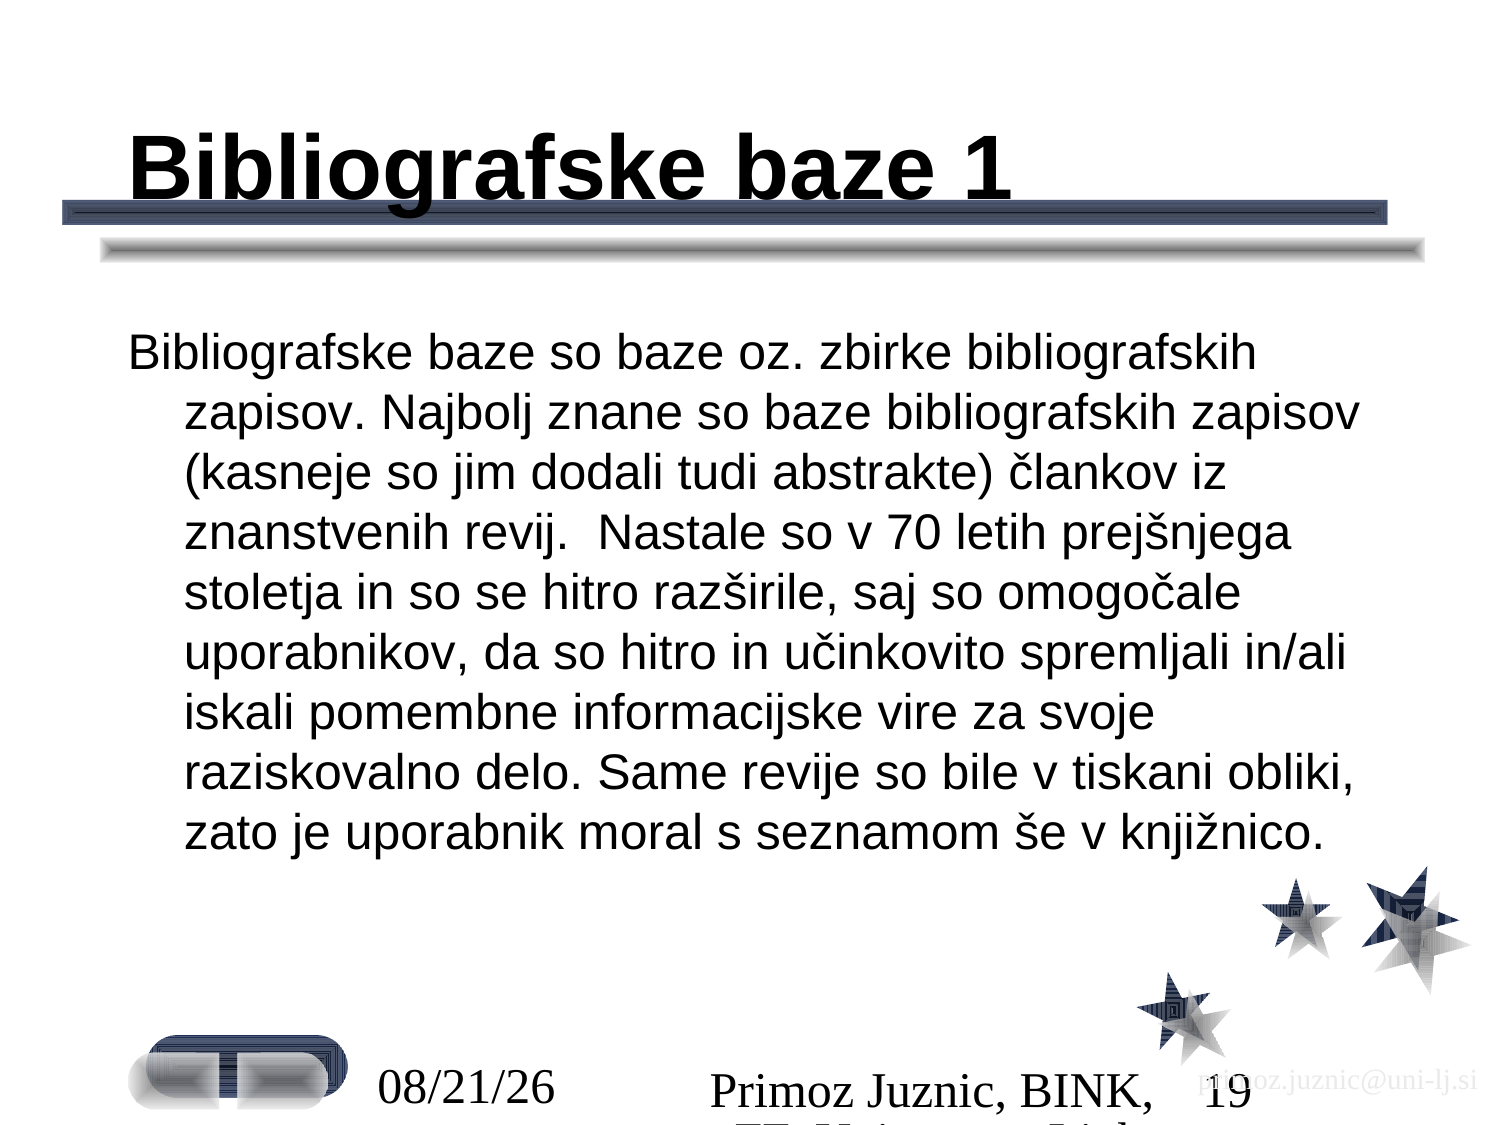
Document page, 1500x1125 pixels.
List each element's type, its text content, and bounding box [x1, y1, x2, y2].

list Bibliografske baze so baze oz. zbirke bibliografskih zapisov. Najbolj znane so baze bibliografskih zapisov (kasneje so jim dodali tudi abstrakte) člankov iz znanstvenih revij. Nastale so v 70 letih prejšnjega stoletja in so se hitro razširile, saj so omogočale uporabnikov, da so hitro in učinkovito spremljali in/ali iskali pomembne informacijske vire za svoje raziskovalno delo. Same revije so bile v tiskani obliki, zato je uporabnik moral s seznamom še v knjižnico. [112, 312, 1388, 1048]
title Bibliografske baze 1 [112, 37, 1388, 225]
